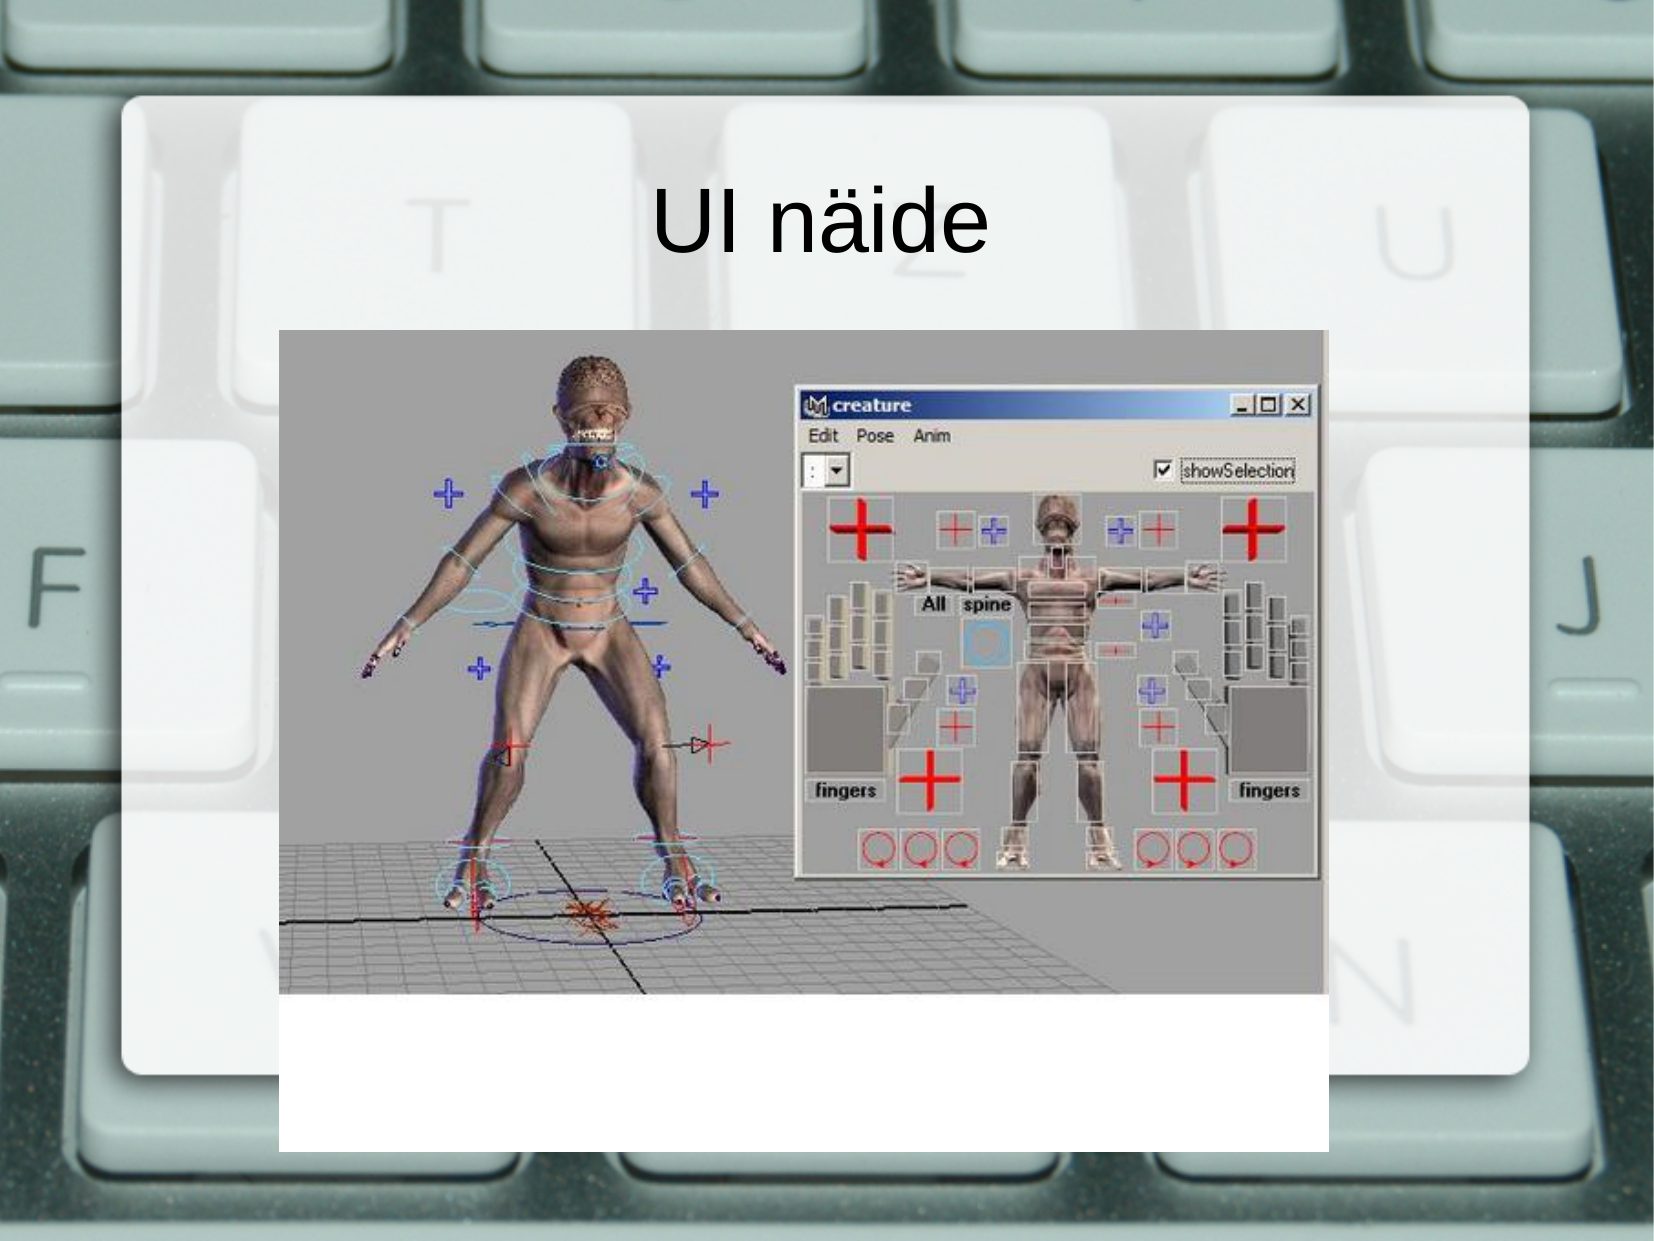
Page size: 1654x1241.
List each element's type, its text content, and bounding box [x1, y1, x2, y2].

title UI näide [135, 125, 1506, 318]
picture [0, 0, 1654, 1241]
